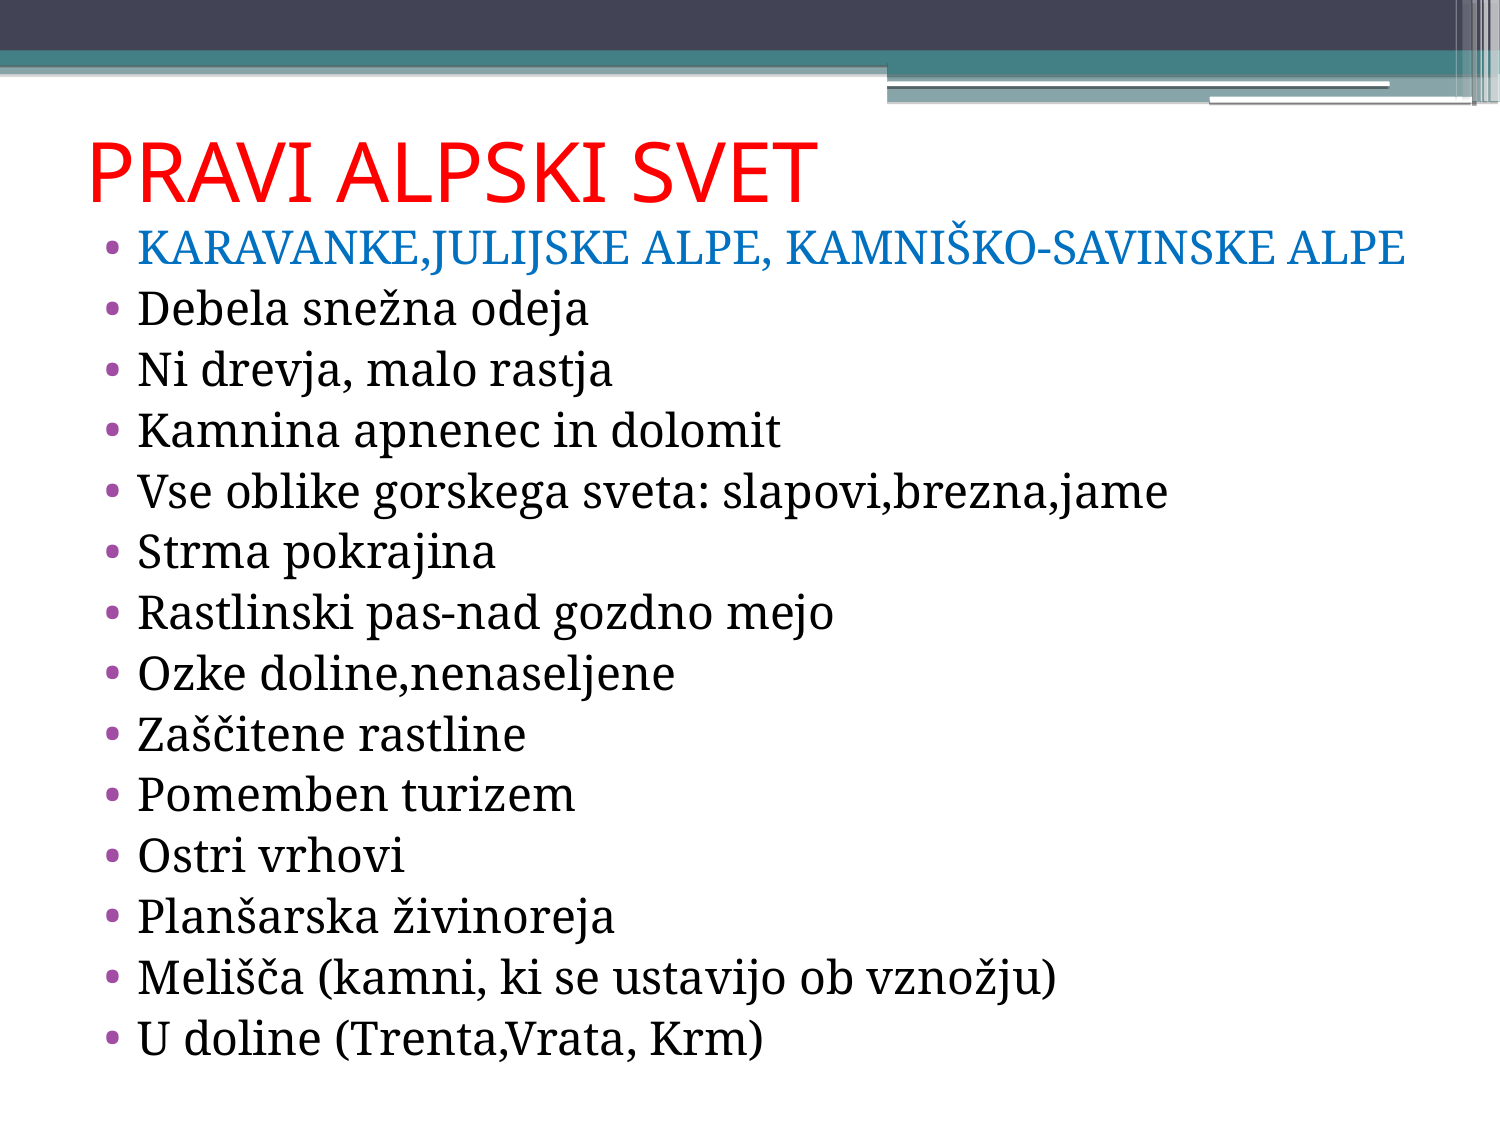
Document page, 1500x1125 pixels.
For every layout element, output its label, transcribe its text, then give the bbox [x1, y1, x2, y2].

list KARAVANKE,JULIJSKE ALPE, KAMNIŠKO-SAVINSKE ALPE Debela snežna odeja Ni drevja, malo rastja Kamnina apnenec in dolomit Vse oblike gorskega sveta: slapovi,brezna,jame Strma pokrajina Rastlinski pas-nad gozdno mejo Ozke doline,nenaseljene Zaščitene rastline Pomemben turizem Ostri vrhovi Planšarska živinoreja Melišča (kamni, ki se ustavijo ob vznožju) U doline (Trenta,Vrata, Krm) [75, 210, 1425, 1125]
title PRAVI ALPSKI SVET [70, 82, 1421, 257]
